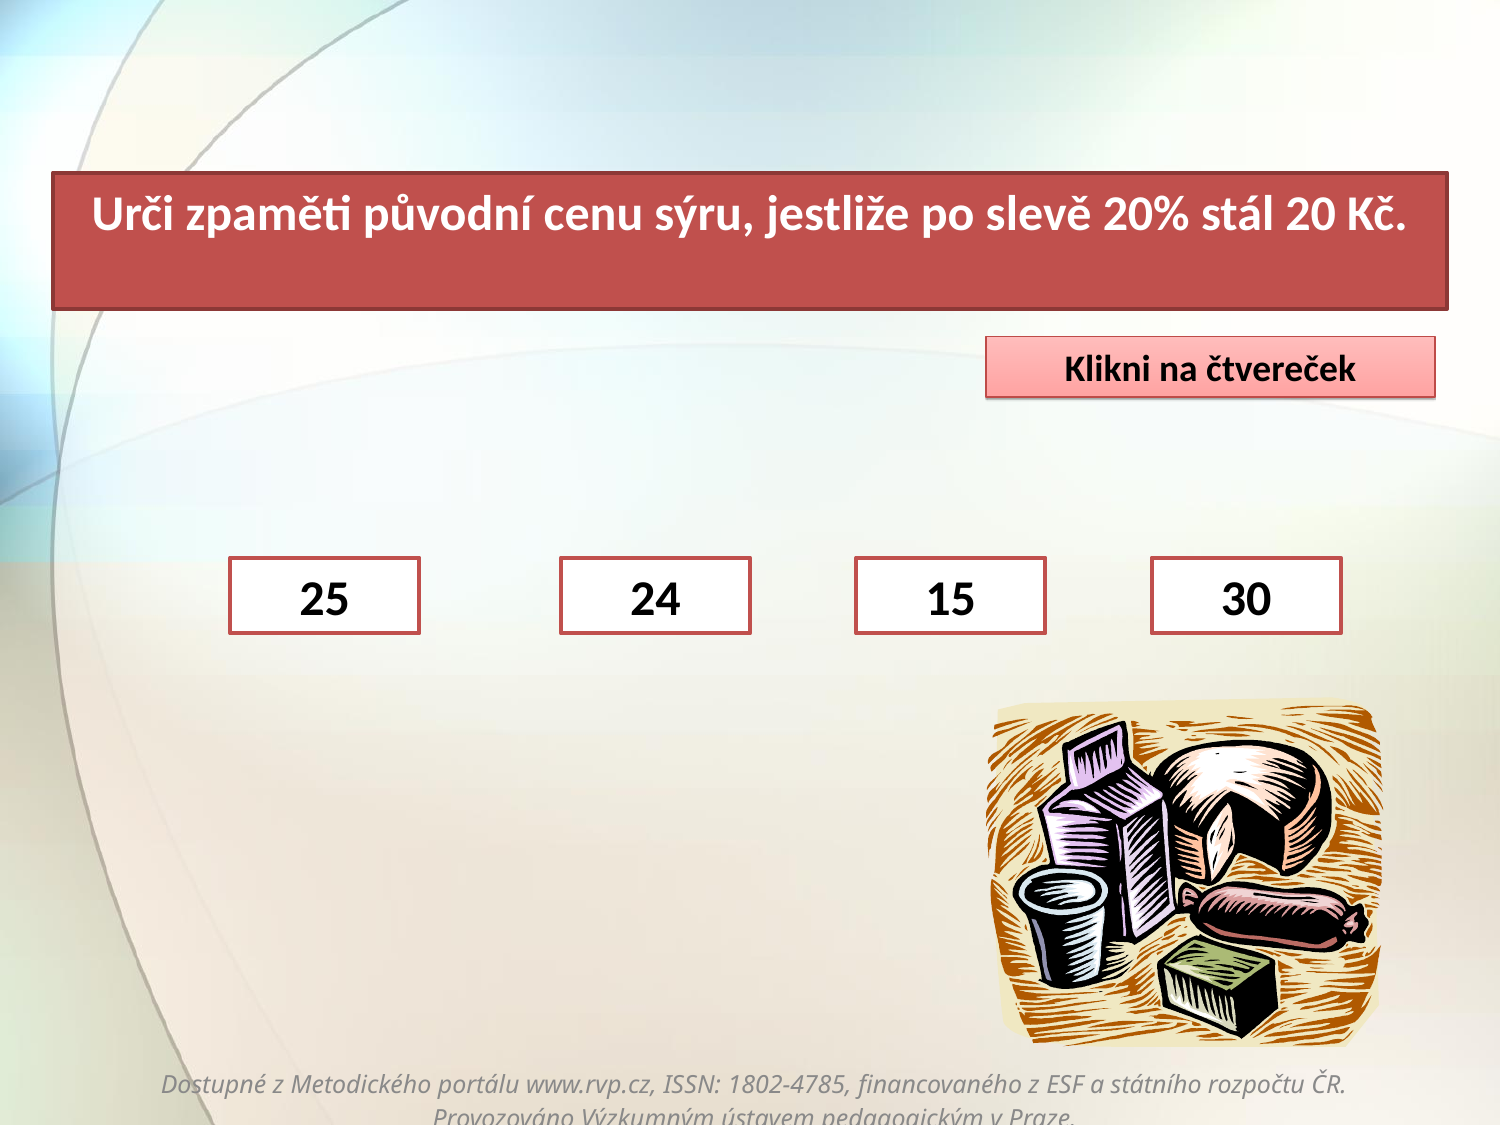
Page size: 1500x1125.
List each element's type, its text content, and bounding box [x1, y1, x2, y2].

picture [986, 692, 1389, 1052]
text_box 24 [561, 557, 751, 634]
text_box Urči zpaměti původní cenu sýru, jestliže po slevě 20% stál 20 Kč. [53, 172, 1447, 309]
text_box Klikni na čtvereček [986, 336, 1436, 398]
text_box 15 [856, 557, 1046, 634]
text_box 30 [1151, 557, 1341, 634]
text_box 25 [230, 557, 420, 634]
